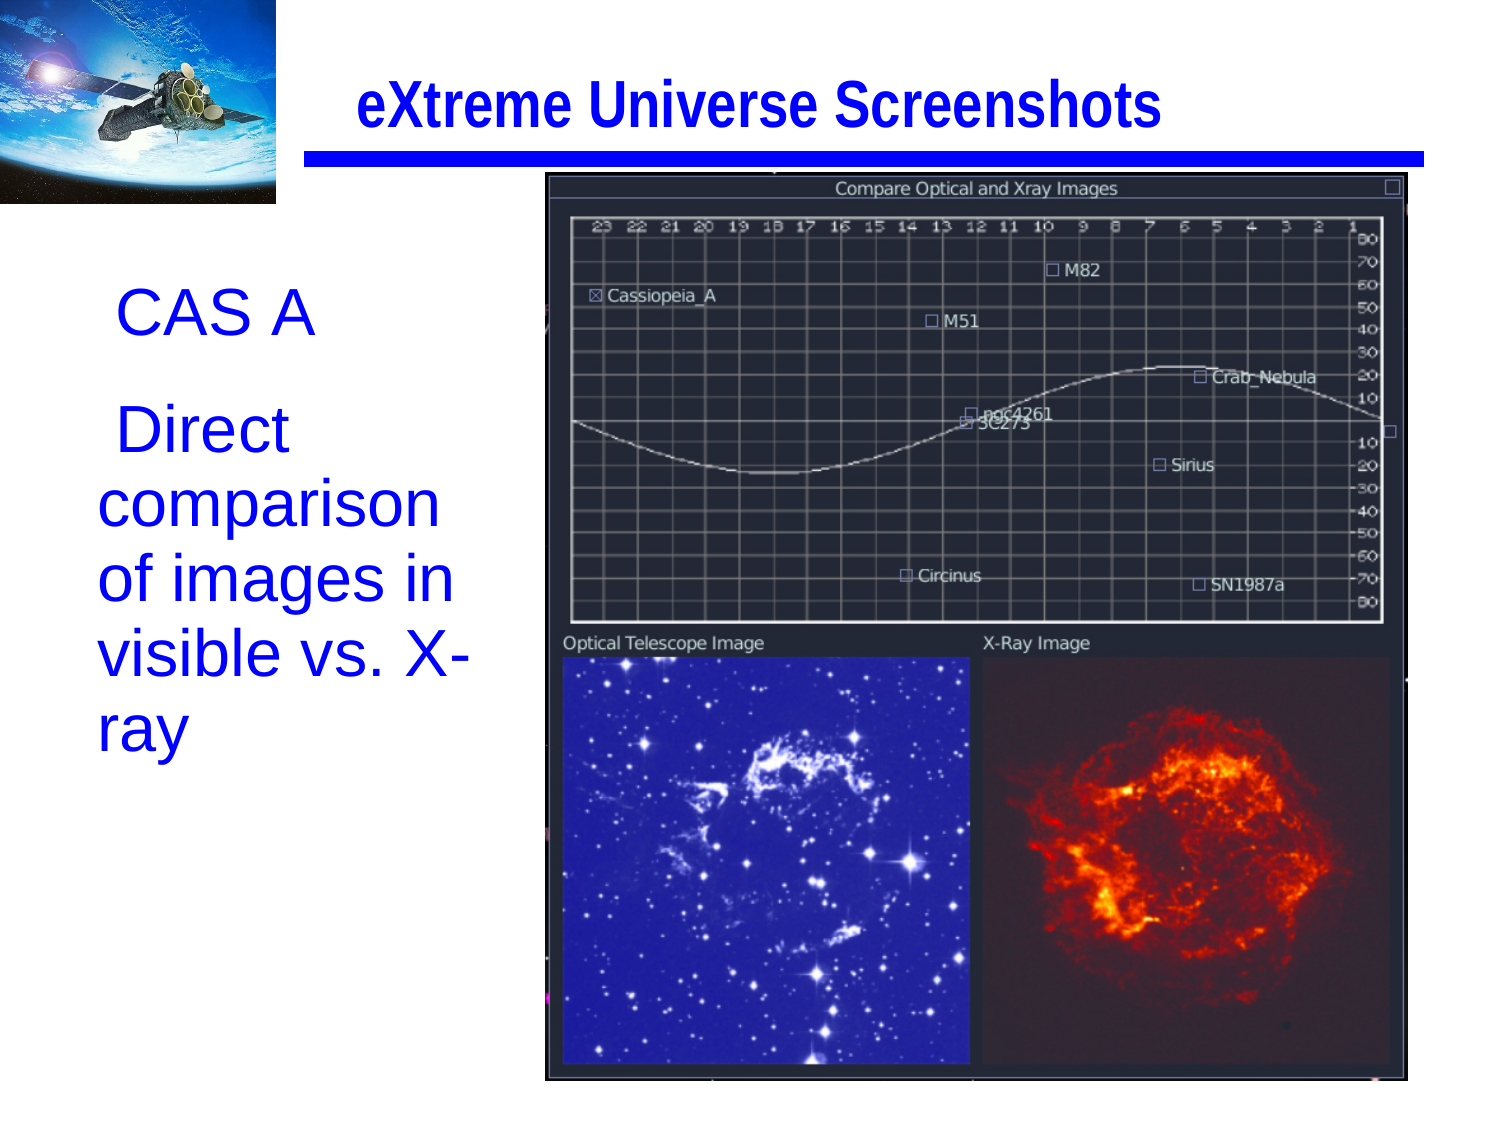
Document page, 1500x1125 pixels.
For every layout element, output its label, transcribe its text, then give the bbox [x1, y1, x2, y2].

picture [545, 172, 1408, 1081]
picture [0, 0, 276, 204]
text_box [304, 151, 1423, 167]
title eXtreme Universe Screenshots [276, 53, 1361, 154]
text_box CAS A Direct comparison of images in visible vs. X-ray [82, 267, 491, 774]
